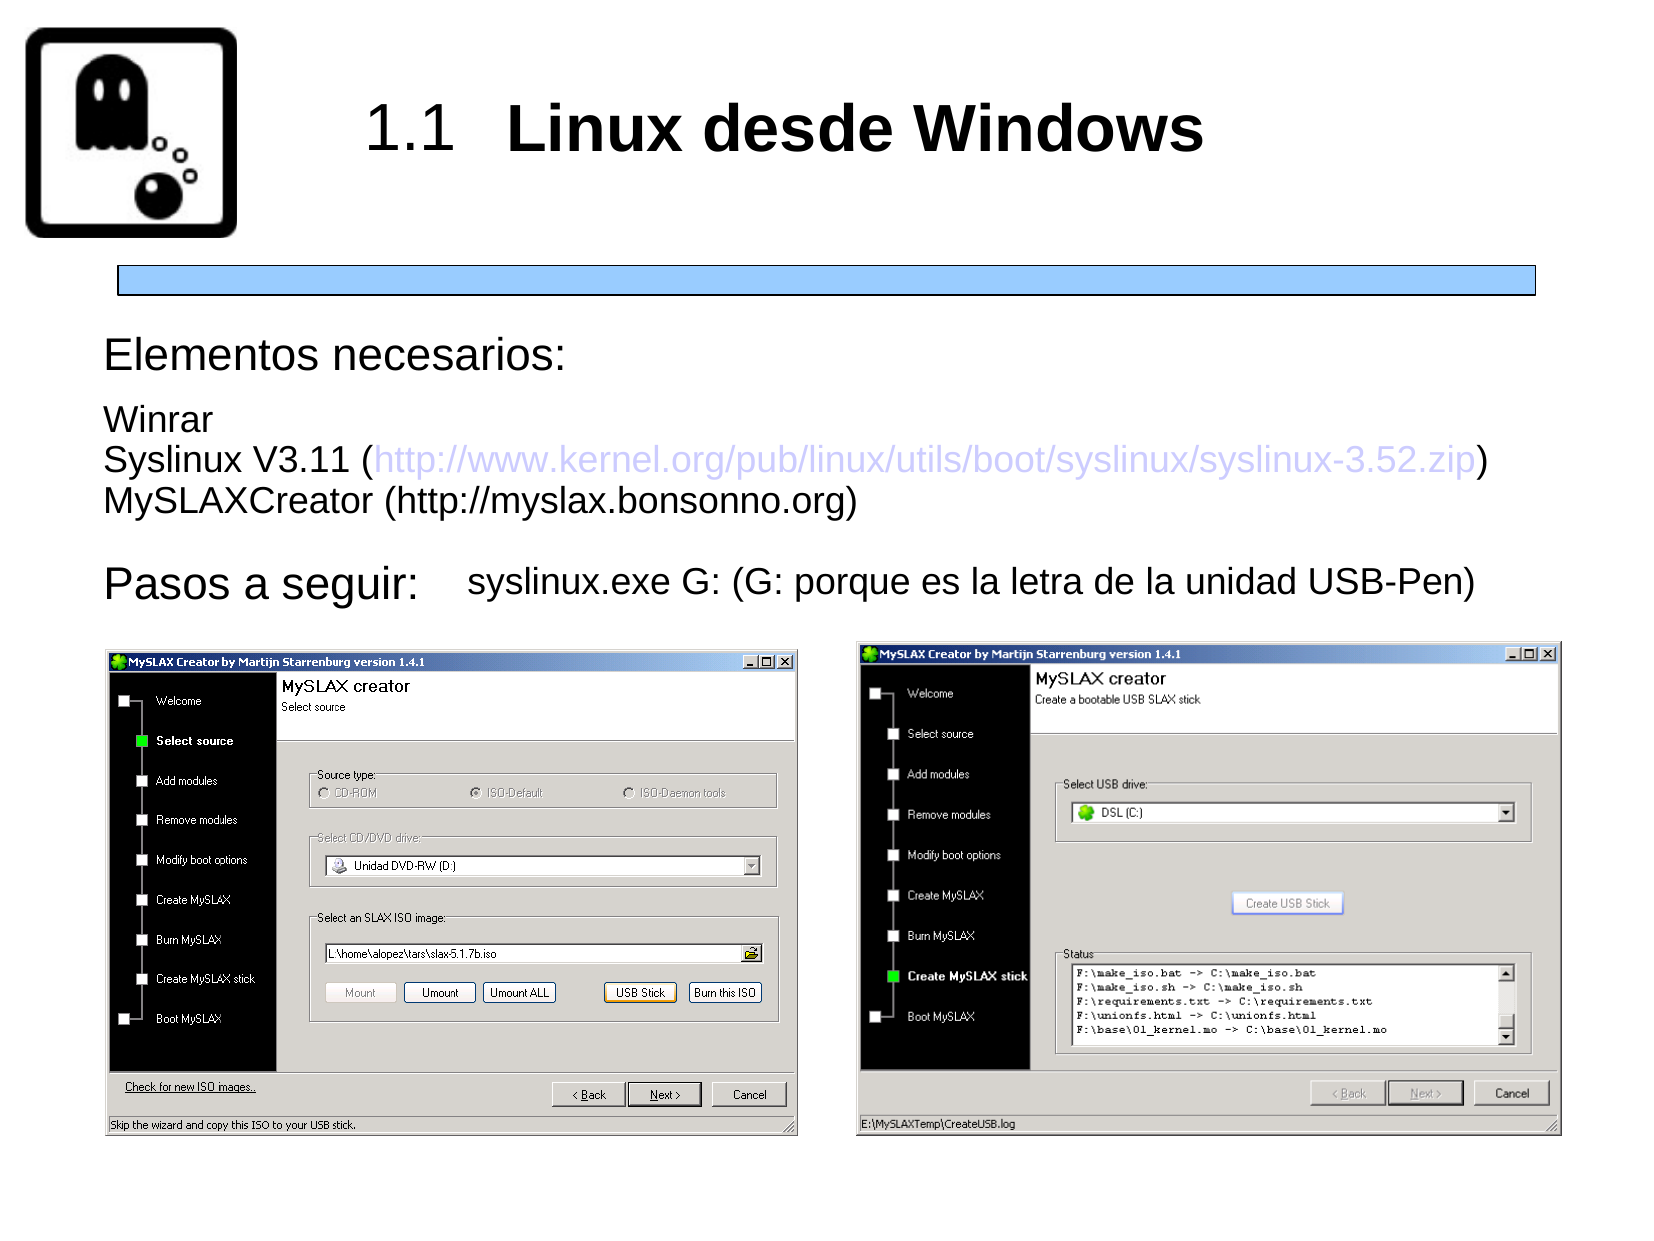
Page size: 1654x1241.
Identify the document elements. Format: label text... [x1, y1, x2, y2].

text_box Elementos necesarios: [88, 324, 583, 391]
text_box [118, 265, 1536, 296]
text_box syslinux.exe G: (G: porque es la letra de la unidad USB-Pen)‏ [452, 554, 1492, 612]
text_box 1.1 [349, 87, 473, 178]
text_box Linux desde Windows [473, 88, 1241, 178]
text_box Winrar Syslinux V3.11 (http://www.kernel.org/pub/linux/utils/boot/syslinux/syslinux-3.52.zip)‏ MySLAXCreator (http://myslax.bonsonno.org)‏ [88, 394, 1536, 535]
picture [24, 27, 237, 238]
picture [105, 649, 798, 1136]
picture [856, 641, 1562, 1136]
text_box Pasos a seguir: [88, 553, 435, 621]
